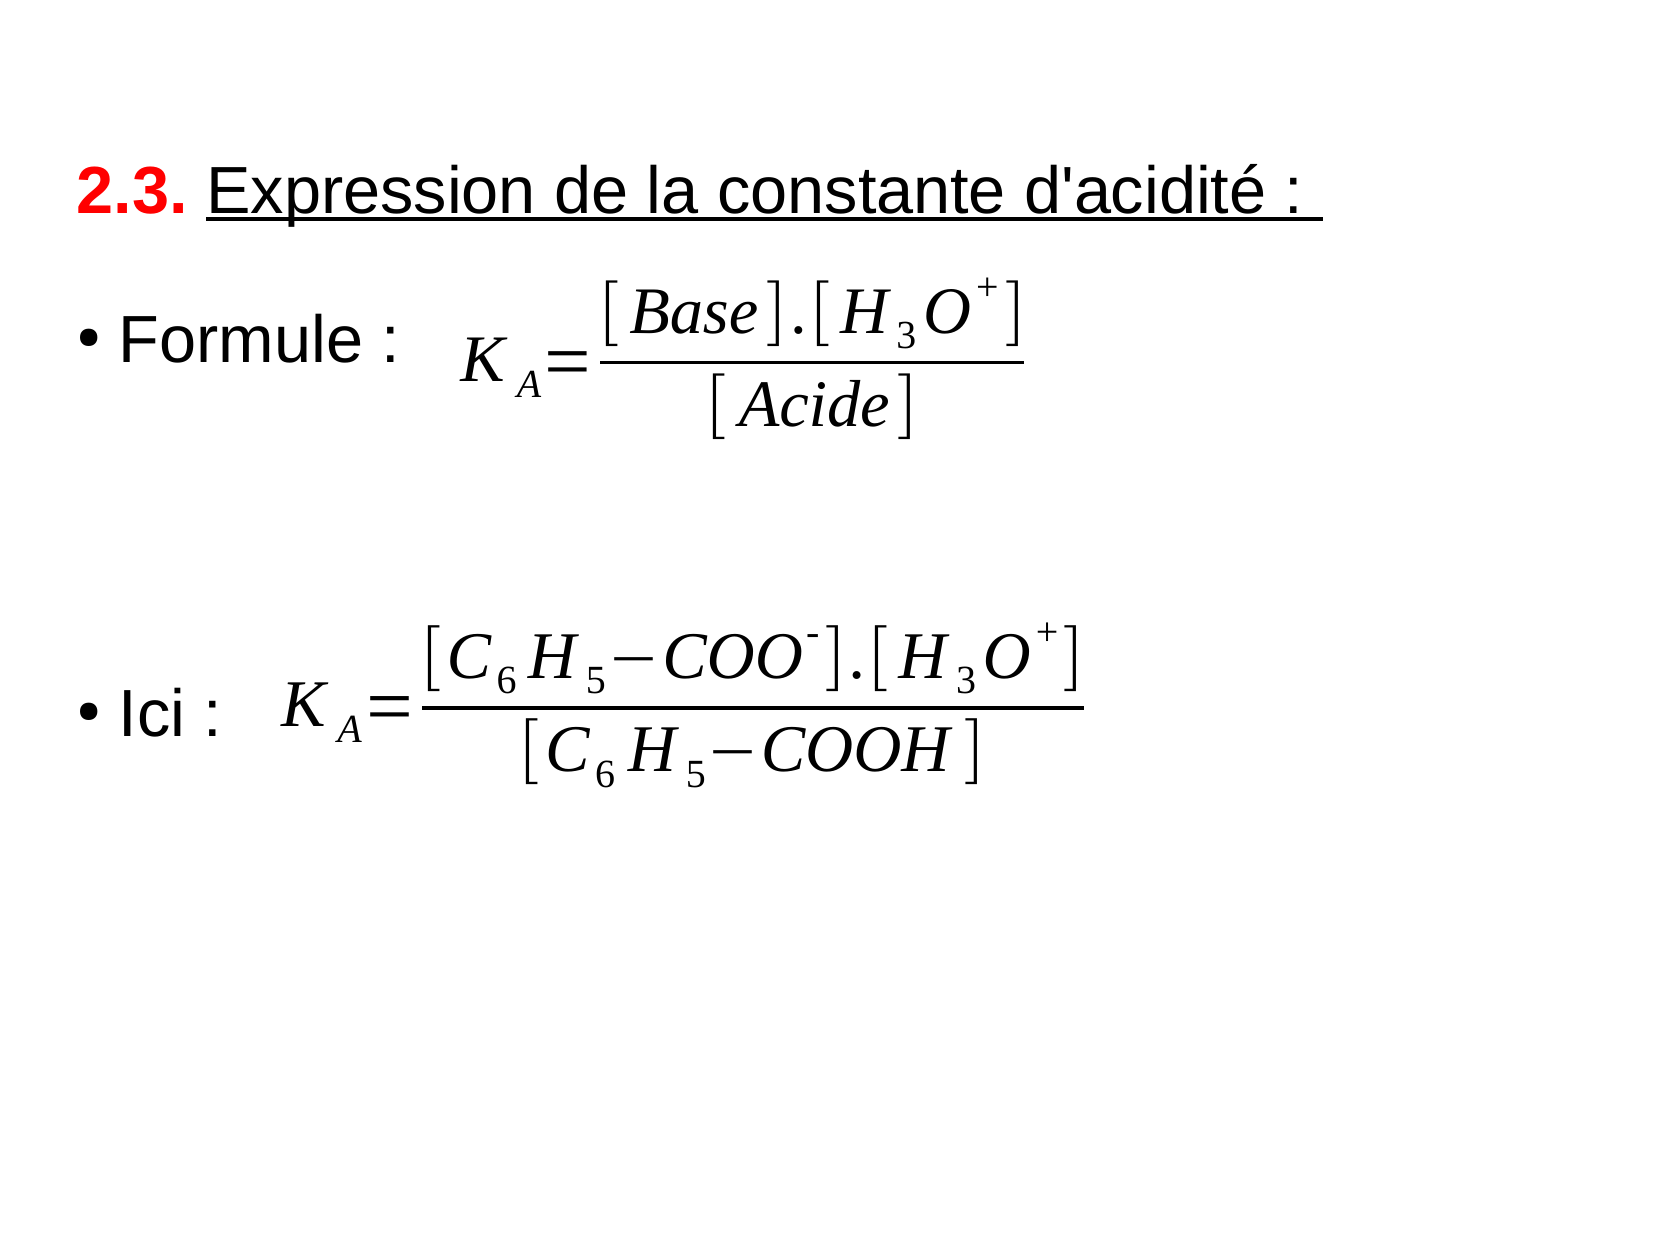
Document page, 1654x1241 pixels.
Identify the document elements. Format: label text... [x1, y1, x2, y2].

chart [449, 264, 1034, 443]
subtitle 2.3. Expression de la constante d'acidité : Formule : Ici : [76, 152, 1565, 751]
chart [270, 609, 1093, 798]
